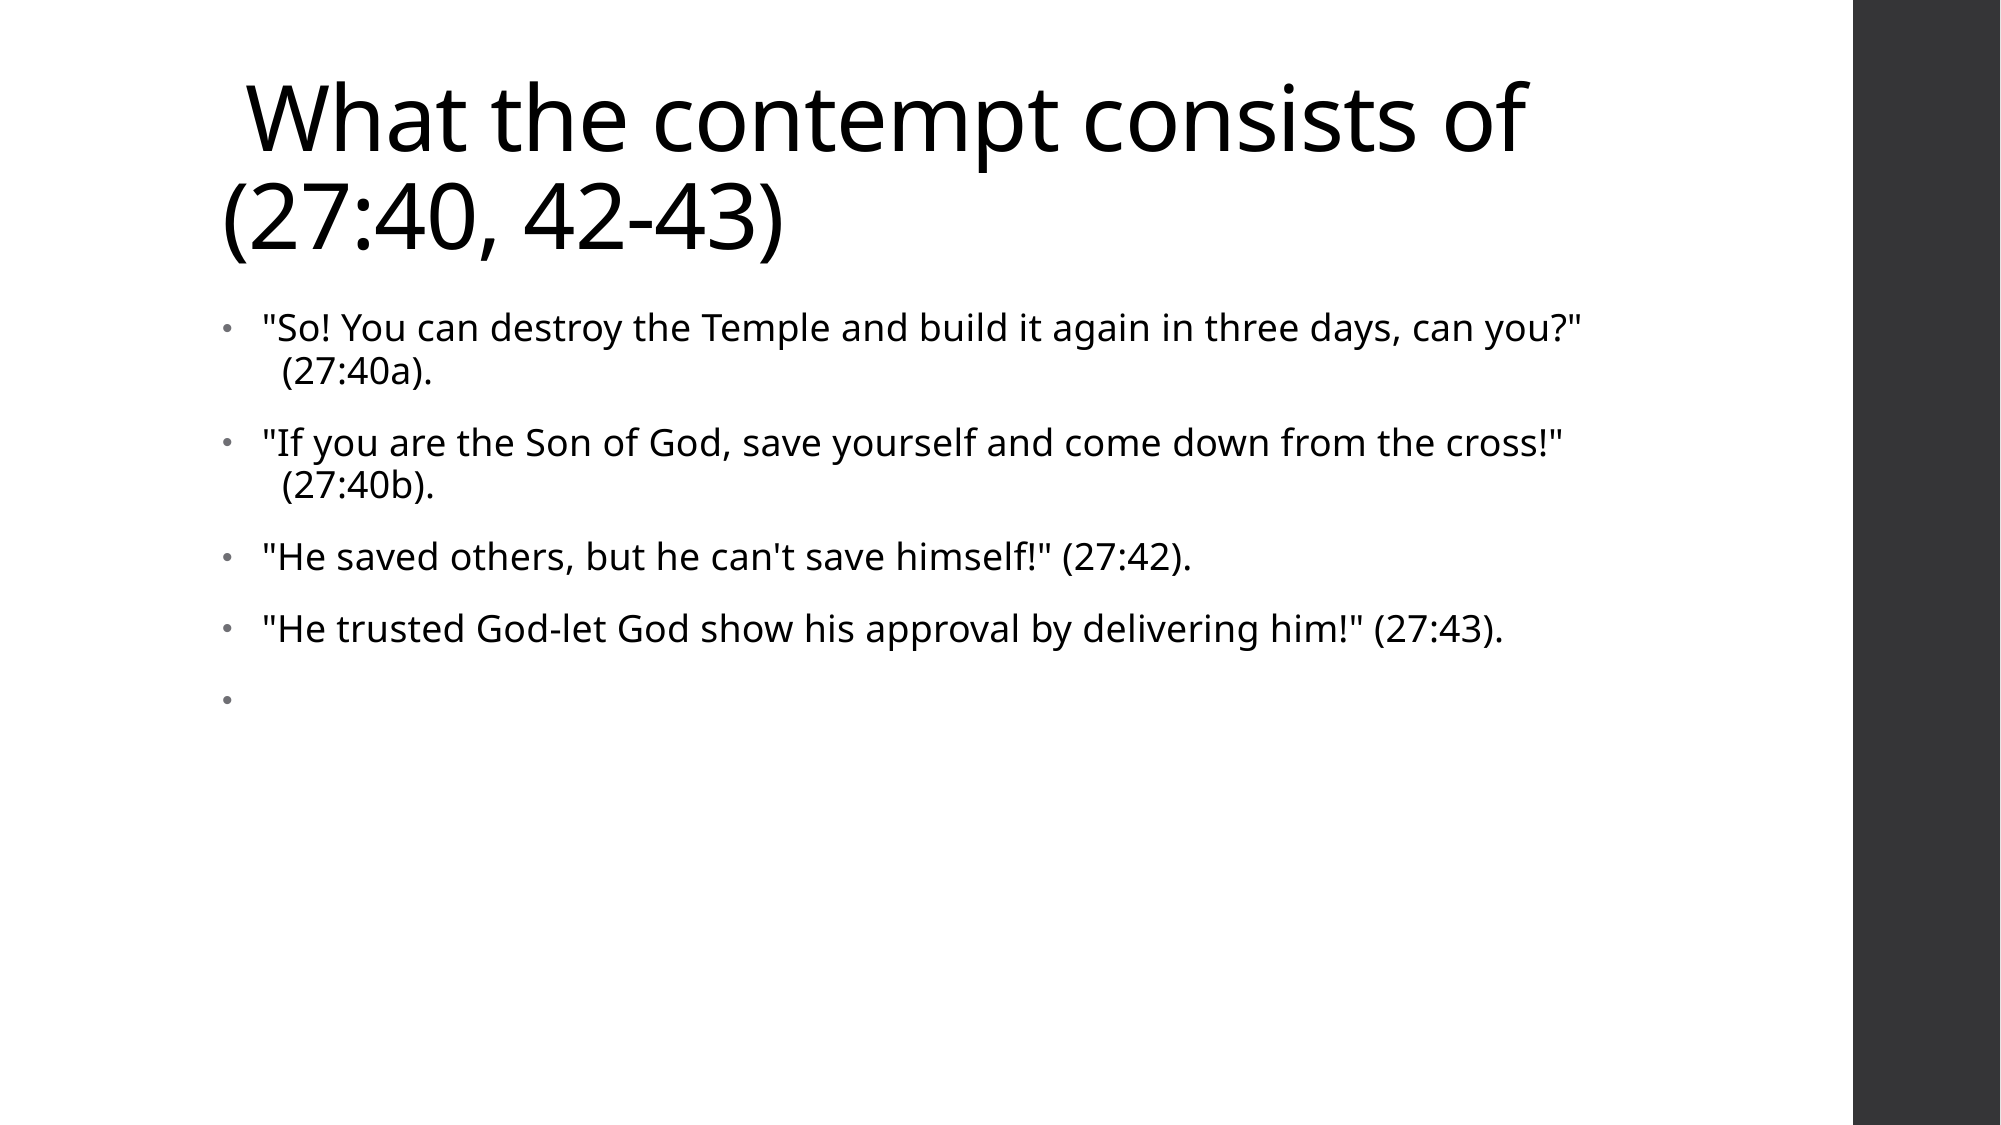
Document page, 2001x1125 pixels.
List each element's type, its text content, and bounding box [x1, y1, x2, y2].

title What the contempt consists of (27:40, 42-43) [206, 60, 1797, 278]
list "So! You can destroy the Temple and build it again in three days, can you?" (27:40a). "If you are the Son of God, save yourself and come down from the cross!" (27:40b). "He saved others, but he can't save himself!" (27:42). "He trusted God-let God show his approval by delivering him!" (27:43). [206, 299, 1617, 1014]
